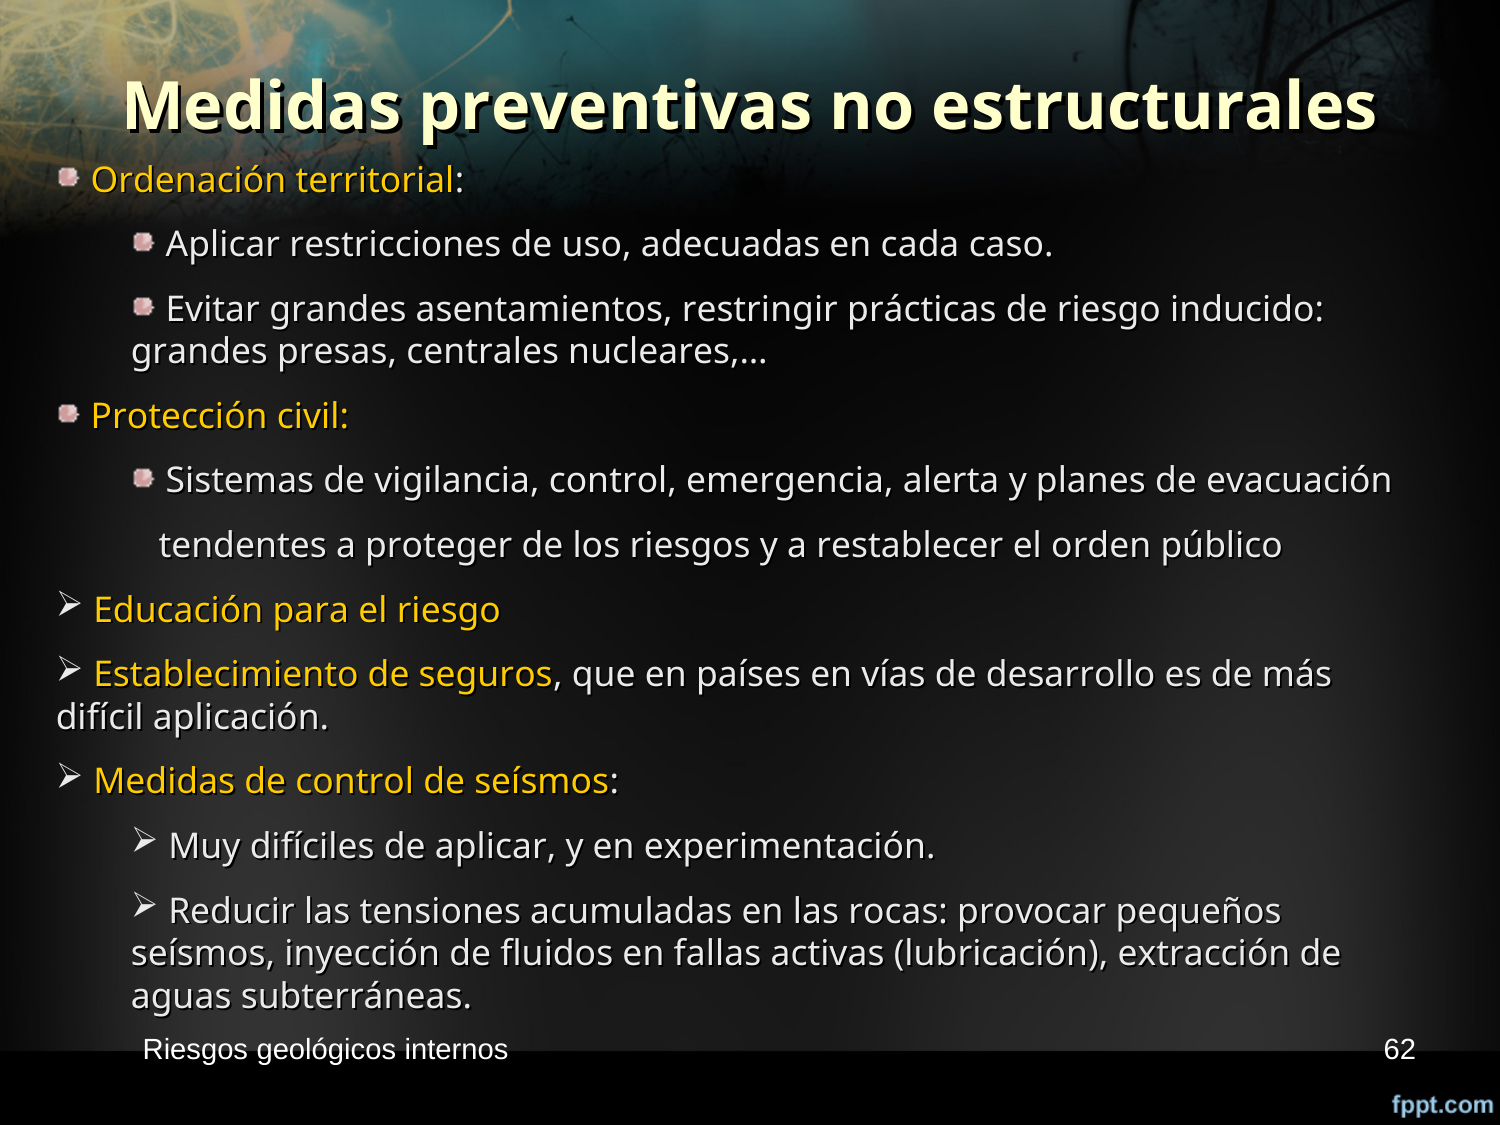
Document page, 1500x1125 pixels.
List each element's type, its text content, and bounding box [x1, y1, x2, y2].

text_box Riesgos geológicos internos [88, 1024, 564, 1102]
text_box <número> [1080, 1023, 1431, 1102]
picture [0, 0, 1500, 1125]
text_box Ordenación territorial: Aplicar restricciones de uso, adecuadas en cada caso. Evitar grandes asentamientos, restringir prácticas de riesgo inducido: grandes presas, centrales nucleares,… Protección civil: Sistemas de vigilancia, control, emergencia, alerta y planes de evacuación tendentes a proteger de los riesgos y a restablecer el orden público Educación para el riesgo Establecimiento de seguros, que en países en vías de desarrollo es de más difícil aplicación. Medidas de control de seísmos: Muy difíciles de aplicar, y en experimentación. Reducir las tensiones acumuladas en las rocas: provocar pequeños seísmos, inyección de fluidos en fallas activas (lubricación), extracción de aguas subterráneas. [41, 148, 1412, 1024]
title Medidas preventivas no estructurales [75, 45, 1426, 161]
